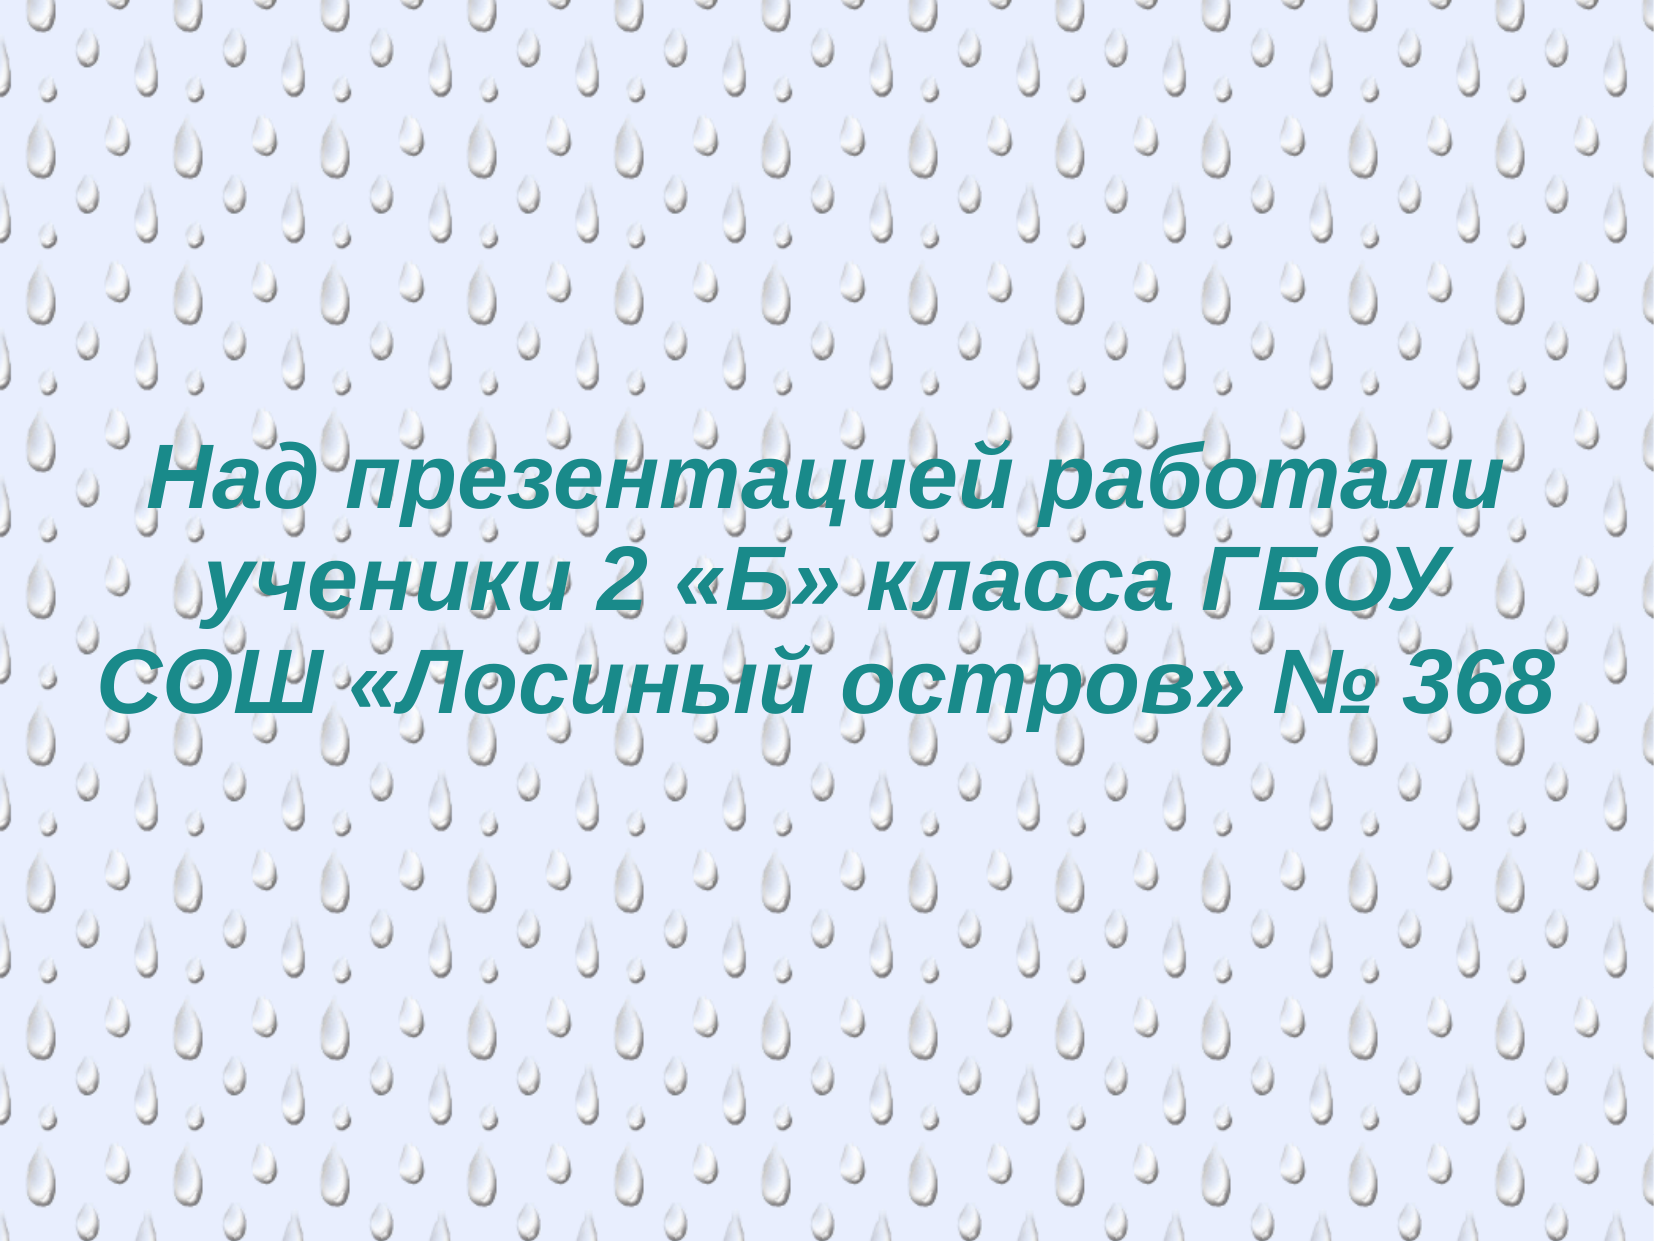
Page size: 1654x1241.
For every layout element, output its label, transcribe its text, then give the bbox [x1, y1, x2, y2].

picture [0, 0, 1654, 1241]
subtitle Над презентацией работали ученики 2 «Б» класса ГБОУ СОШ «Лосиный остров» № 368 [82, 49, 1571, 1109]
